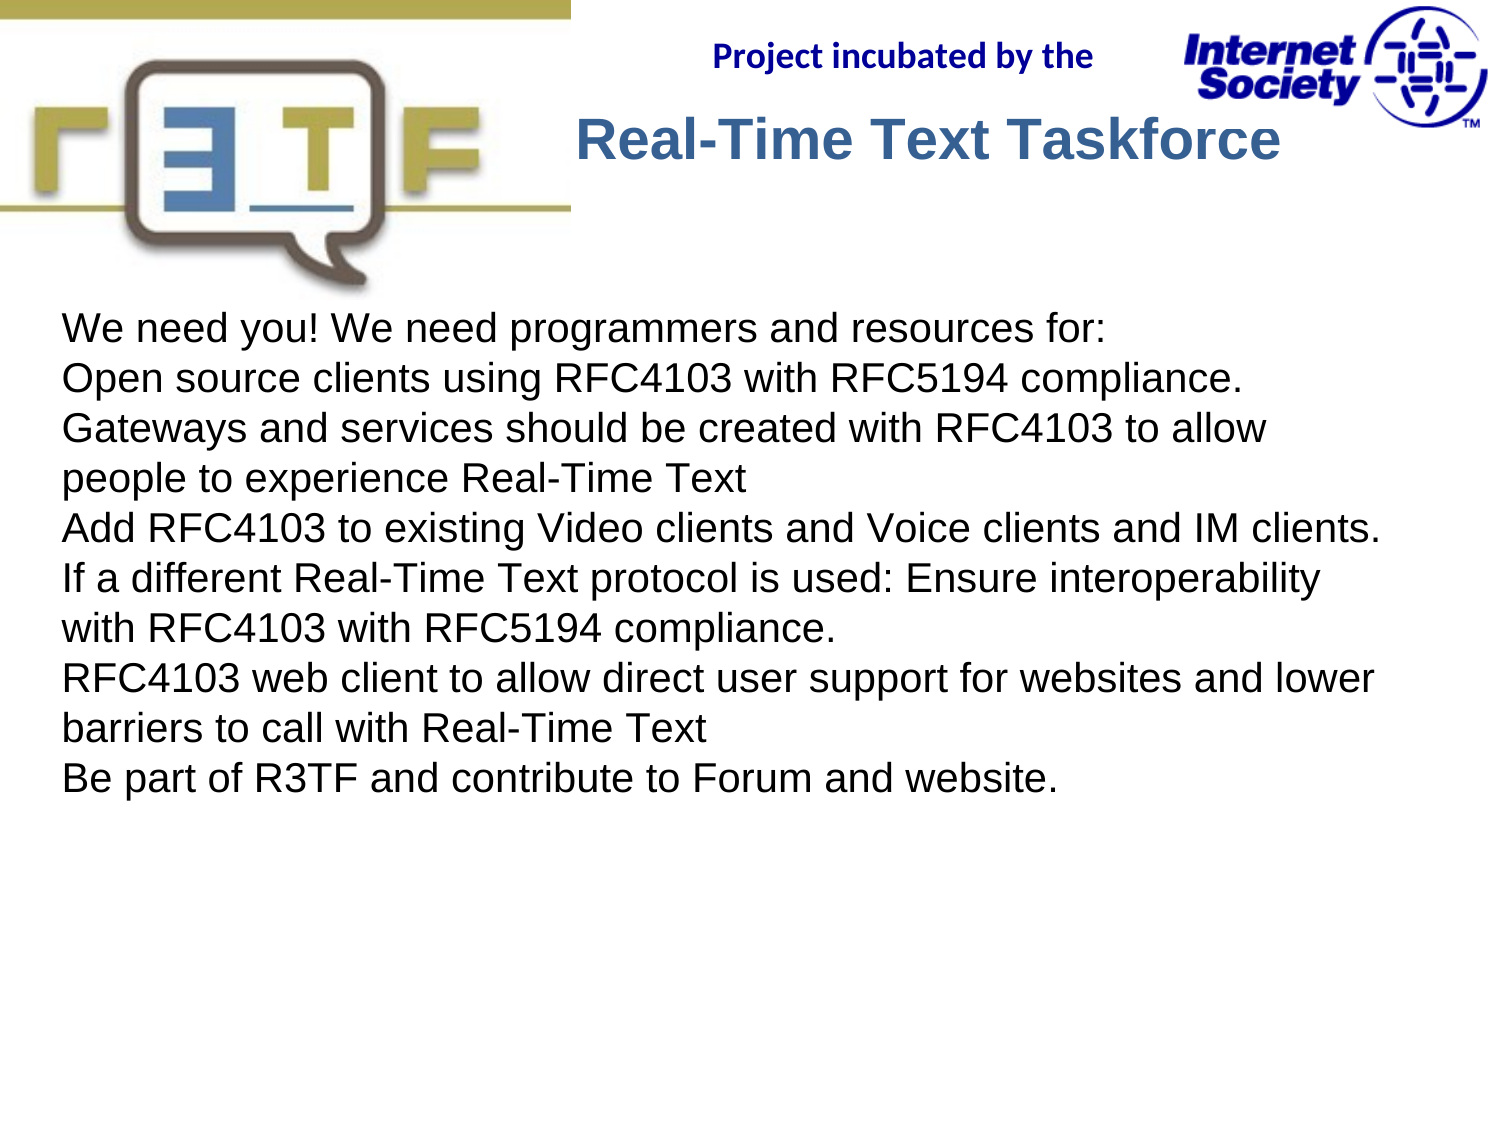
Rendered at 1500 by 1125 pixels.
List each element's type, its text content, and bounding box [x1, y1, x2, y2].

picture [1183, 5, 1489, 129]
picture [0, 0, 571, 300]
text_box We need you! We need programmers and resources for: Open source clients using RFC4103 with RFC5194 compliance. Gateways and services should be created with RFC4103 to allow people to experience Real-Time Text Add RFC4103 to existing Video clients and Voice clients and IM clients. If a different Real-Time Text protocol is used: Ensure interoperability with RFC4103 with RFC5194 compliance. RFC4103 web client to allow direct user support for websites and lower barriers to call with Real-Time Text Be part of R3TF and contribute to Forum and website. [46, 292, 1407, 859]
